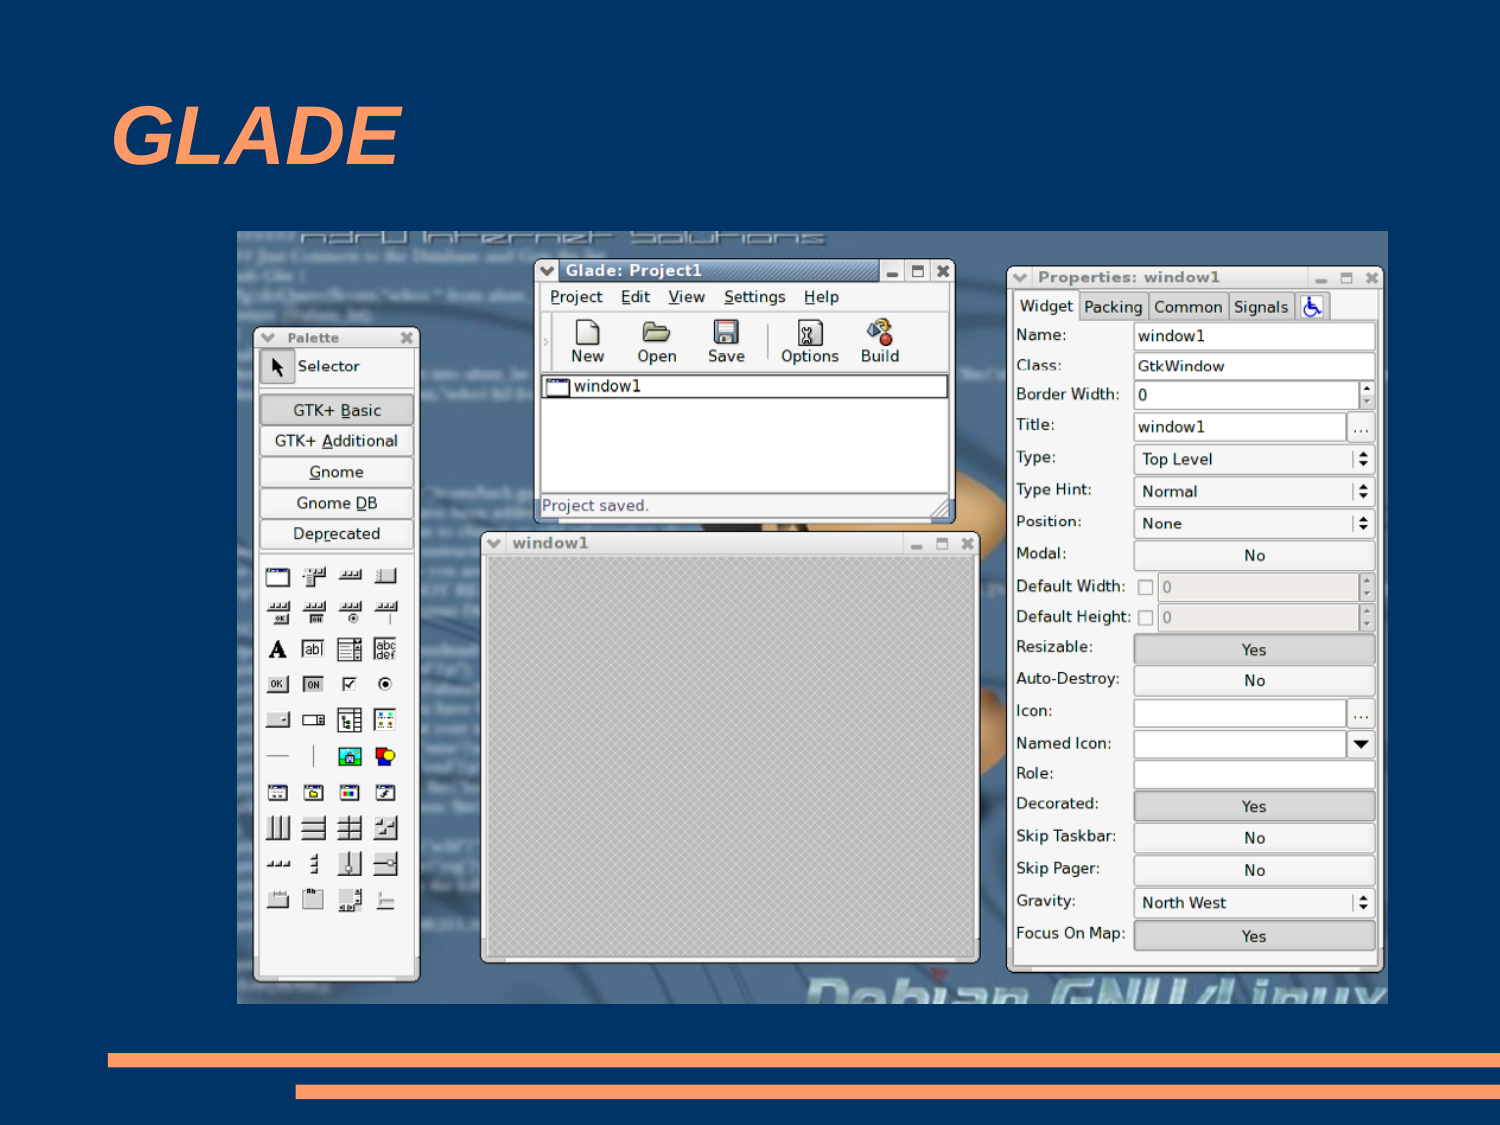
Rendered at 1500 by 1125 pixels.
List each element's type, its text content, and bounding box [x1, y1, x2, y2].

picture [237, 231, 1388, 1004]
title GLADE [110, 49, 1392, 223]
